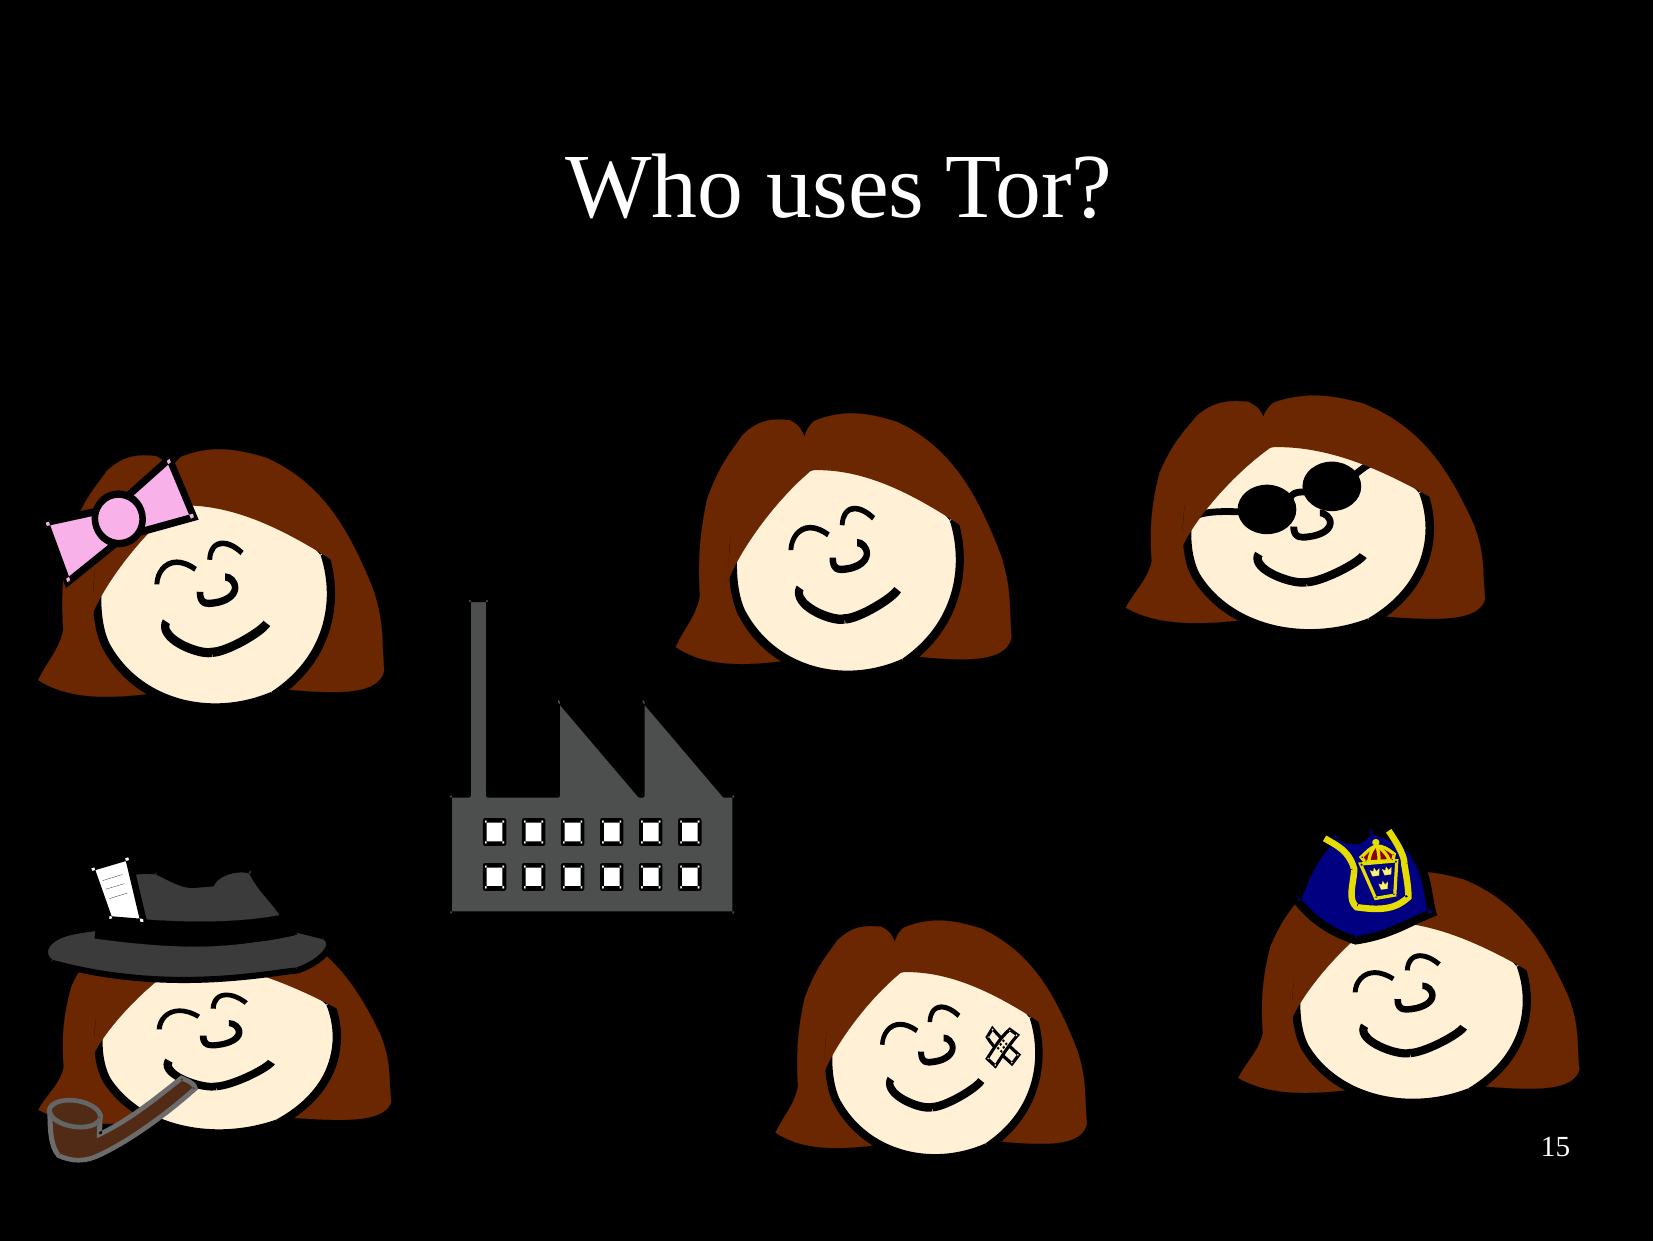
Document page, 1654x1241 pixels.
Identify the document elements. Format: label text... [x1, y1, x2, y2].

picture [1125, 394, 1486, 638]
picture [450, 412, 1013, 916]
picture [774, 919, 1088, 1163]
picture [37, 853, 392, 1163]
text_box Who uses Tor? [550, 128, 1129, 316]
picture [37, 448, 385, 713]
picture [1237, 825, 1581, 1107]
